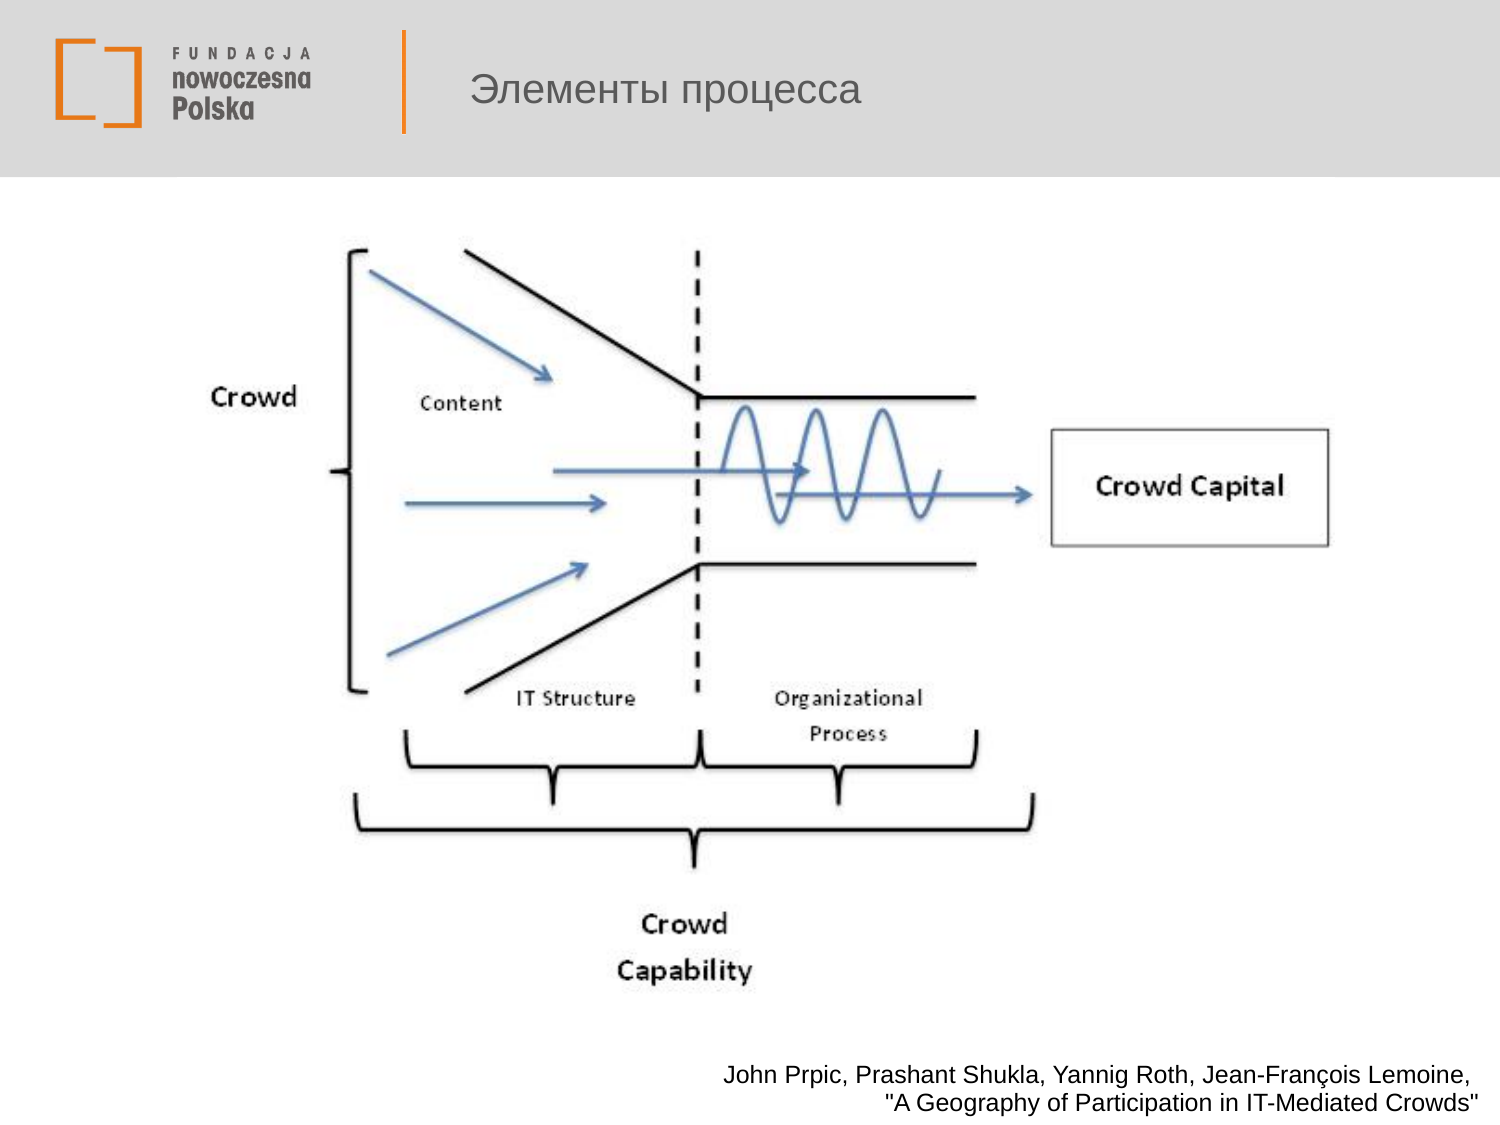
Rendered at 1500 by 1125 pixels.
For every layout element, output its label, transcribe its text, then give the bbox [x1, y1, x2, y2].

picture [395, 30, 422, 145]
text_box Элементы процесса [454, 54, 1046, 120]
text_box John Prpic, Prashant Shukla, Yannig Roth, Jean-François Lemoine, "A Geography of Participation in IT-Mediated Crowds" [708, 1053, 1495, 1125]
picture [53, 30, 313, 140]
text_box [0, 0, 1500, 178]
picture [177, 177, 1335, 1029]
